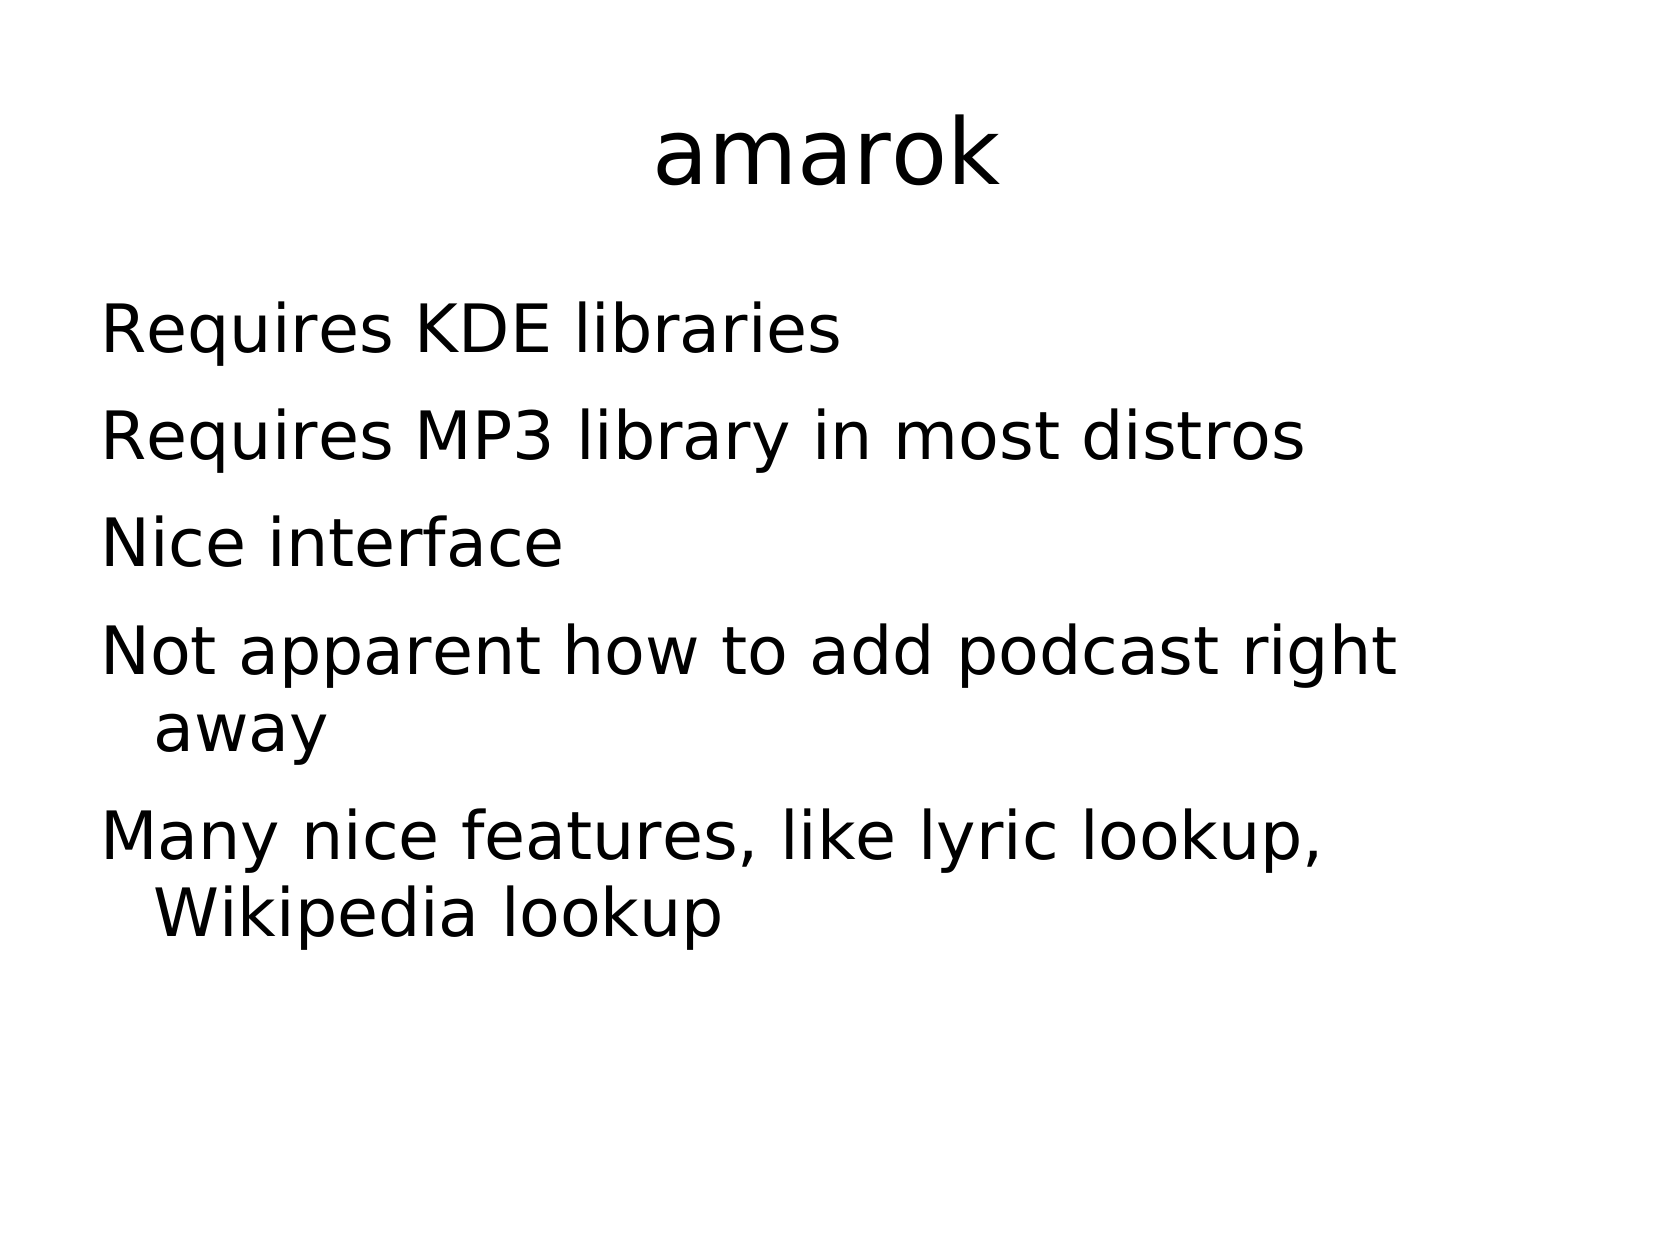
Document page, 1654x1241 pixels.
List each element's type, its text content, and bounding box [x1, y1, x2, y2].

title amarok [82, 49, 1571, 257]
list Requires KDE libraries Requires MP3 library in most distros Nice interface Not apparent how to add podcast right away Many nice features, like lyric lookup, Wikipedia lookup [82, 290, 1571, 1109]
